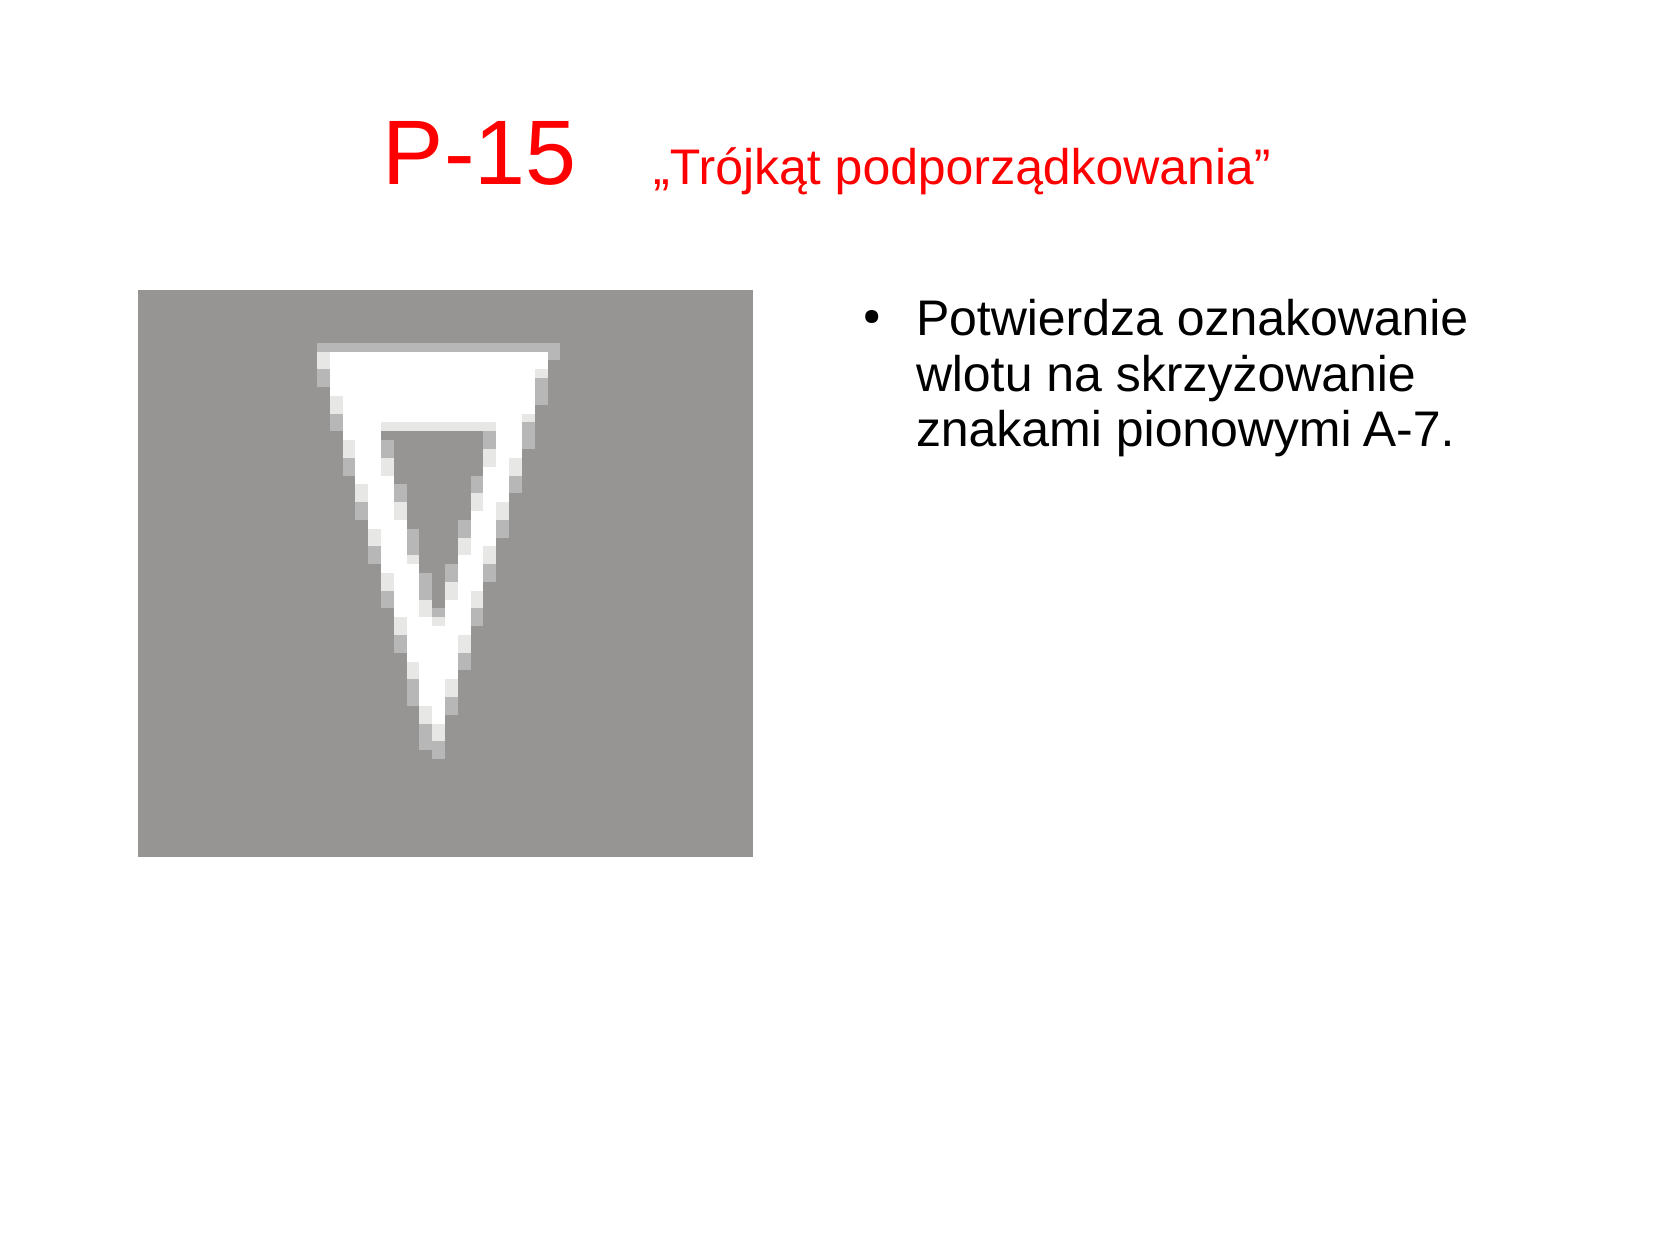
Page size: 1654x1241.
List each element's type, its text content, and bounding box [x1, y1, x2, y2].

list Potwierdza oznakowanie wlotu na skrzyżowanie znakami pionowymi A-7. [845, 290, 1572, 1094]
picture [138, 290, 753, 857]
title P-15 „Trójkąt podporządkowania” [82, 56, 1571, 250]
